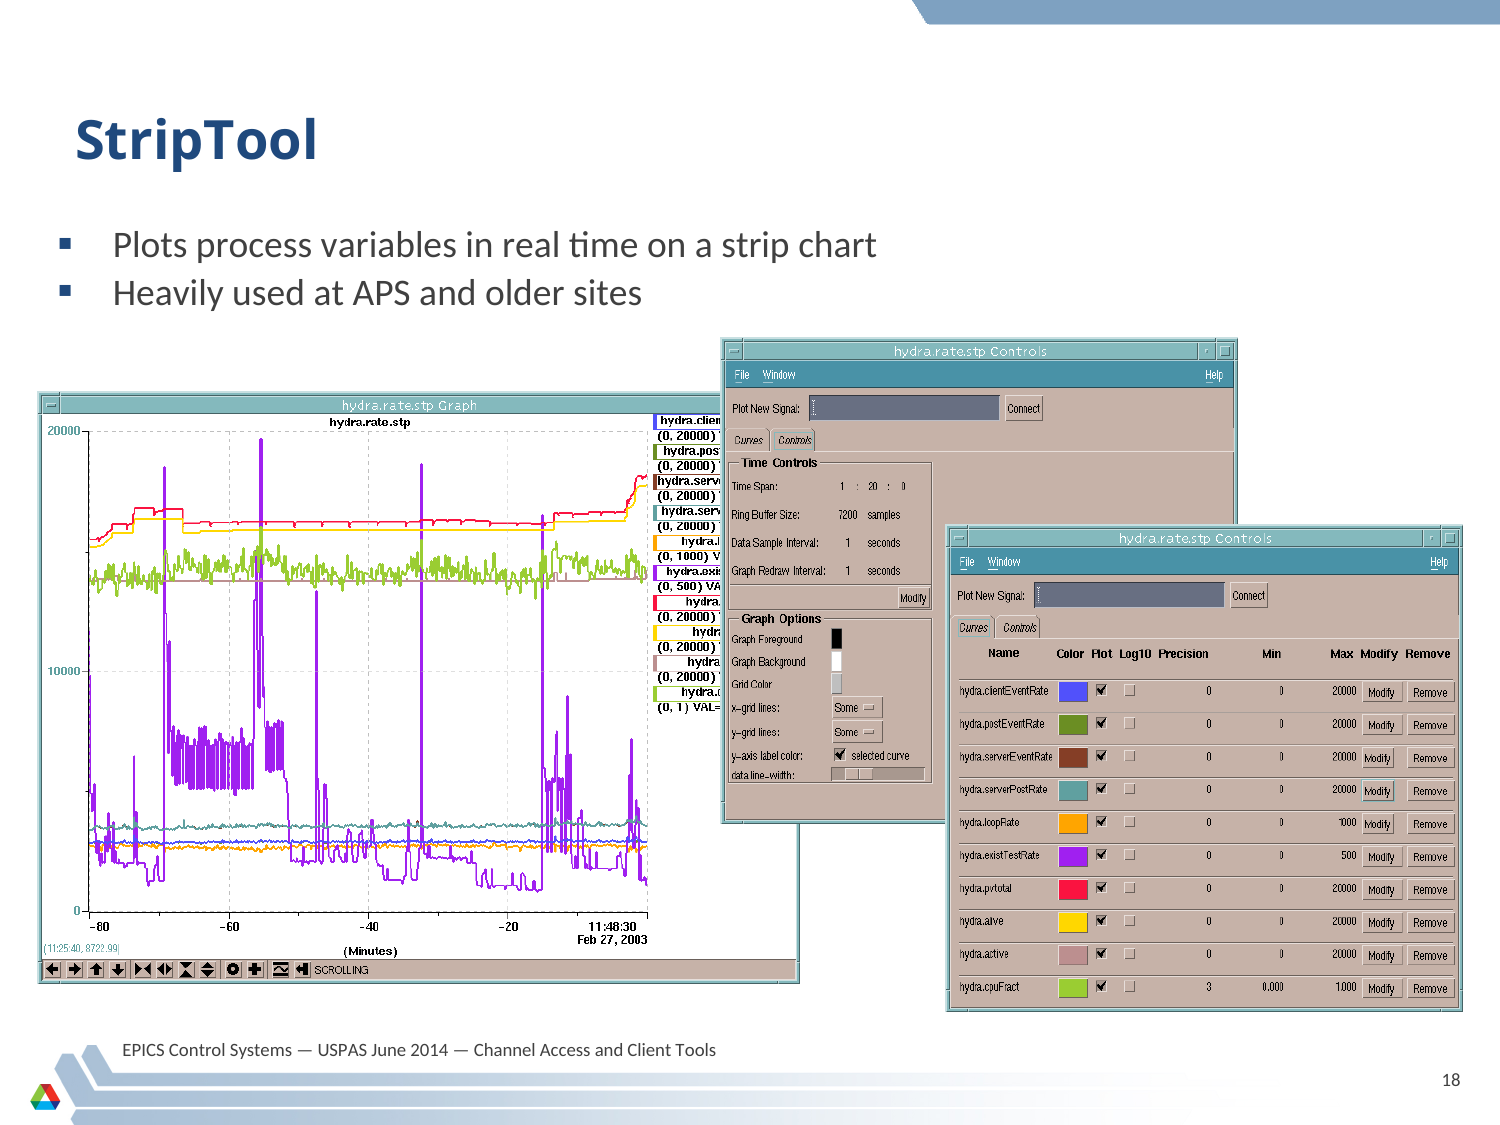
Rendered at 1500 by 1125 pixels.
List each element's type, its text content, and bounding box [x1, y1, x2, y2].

picture [37, 337, 1463, 1012]
title StripTool [75, 45, 1426, 233]
picture [0, 0, 1500, 26]
picture [0, 1037, 1500, 1125]
list Plots process variables in real time on a strip chart Heavily used at APS and older sites [56, 229, 1359, 524]
